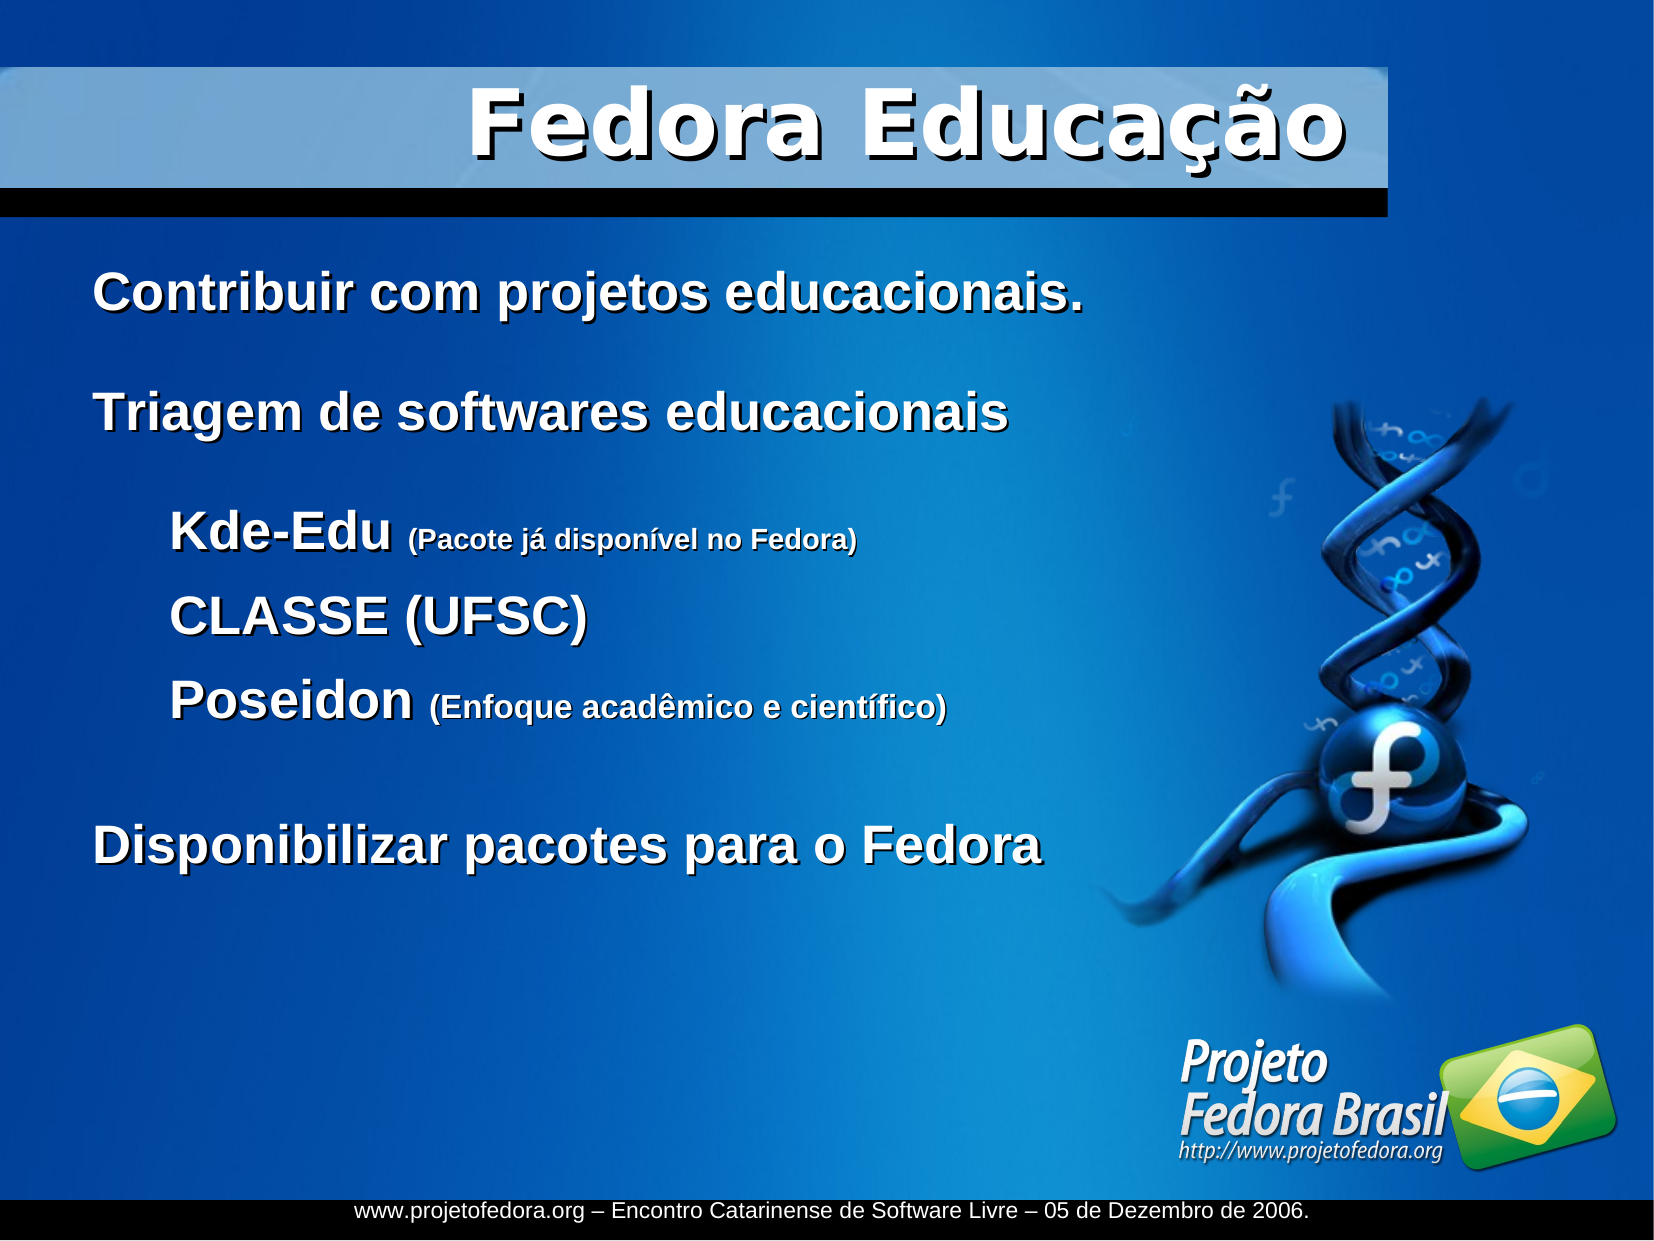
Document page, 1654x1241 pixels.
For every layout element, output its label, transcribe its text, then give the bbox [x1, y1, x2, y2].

list Contribuir com projetos educacionais. Triagem de softwares educacionais Kde-Edu (Pacote já disponível no Fedora) CLASSE (UFSC) Poseidon (Enfoque acadêmico e científico) Disponibilizar pacotes para o Fedora [75, 261, 1201, 1163]
text_box www.projetofedora.org – Encontro Catarinense de Software Livre – 05 de Dezembro de 2006. [339, 1190, 1427, 1241]
picture [0, 0, 1654, 1200]
text_box Fedora Educação [450, 63, 1394, 202]
